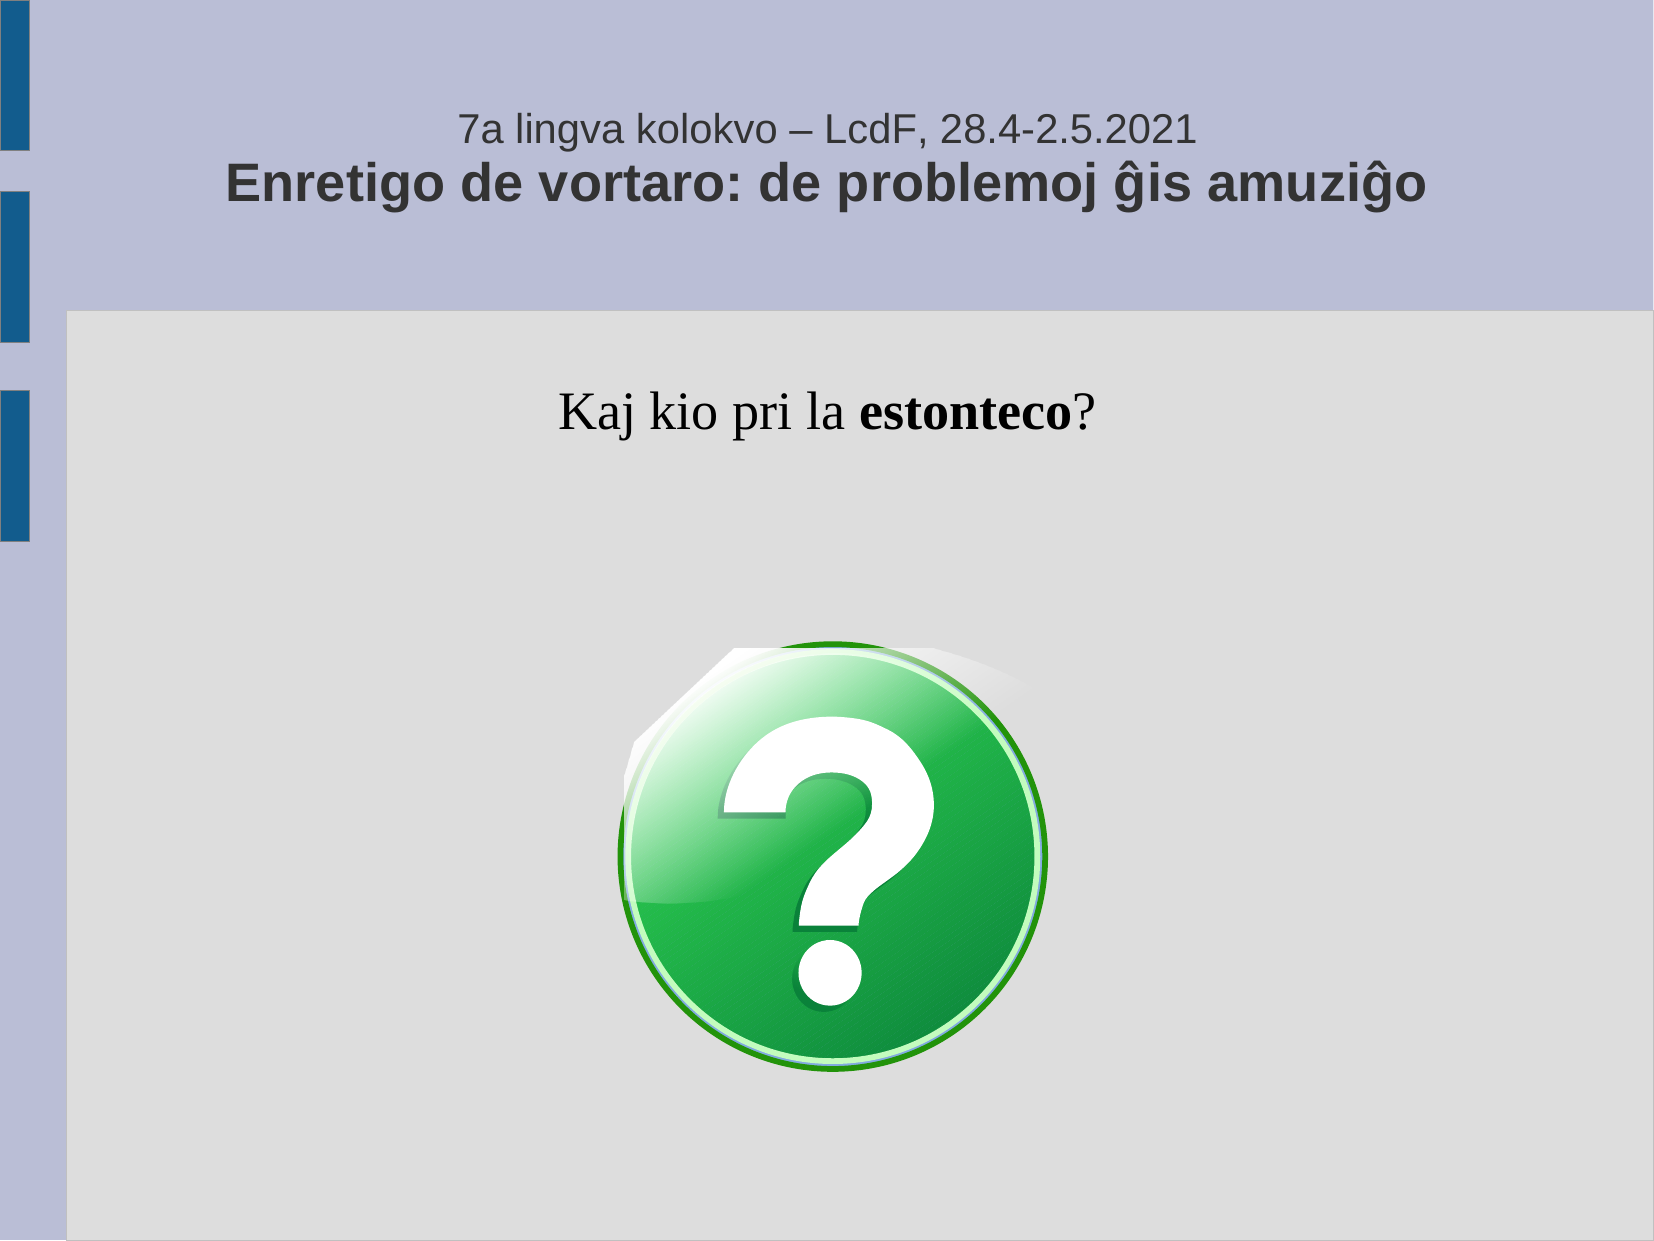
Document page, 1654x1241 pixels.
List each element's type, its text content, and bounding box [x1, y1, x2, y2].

subtitle Kaj kio pri la estonteco? [121, 373, 1534, 1169]
picture [531, 542, 1146, 1158]
title 7a lingva kolokvo – LcdF, 28.4-2.5.2021 Enretigo de vortaro: de problemoj ĝis amuziĝo [121, 55, 1534, 263]
